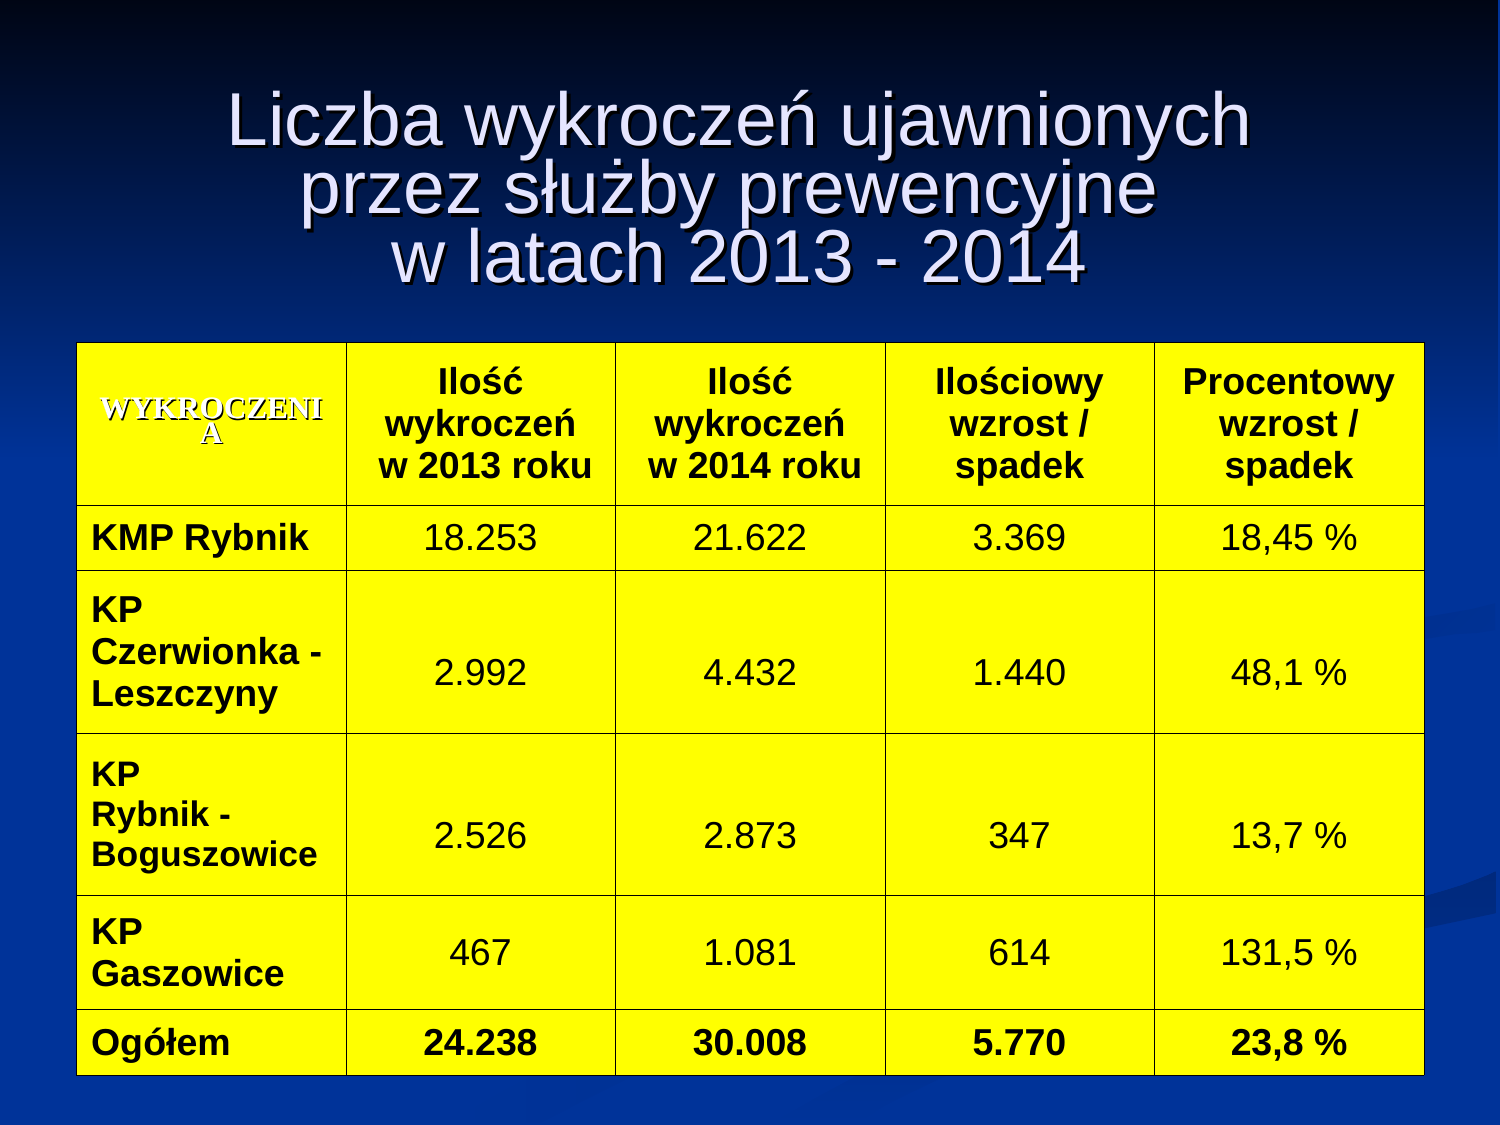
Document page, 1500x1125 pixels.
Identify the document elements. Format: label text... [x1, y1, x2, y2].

table_header Procentowy wzrost / spadek [1155, 343, 1424, 505]
table_header WYKROCZENIA [77, 343, 346, 505]
table_cell 3.369 [886, 506, 1154, 570]
table_cell 4.432 [616, 571, 885, 733]
table_header Ilość wykroczeń w 2014 roku [616, 343, 885, 505]
table_cell 18.253 [347, 506, 615, 570]
table_cell 131,5 % [1155, 896, 1424, 1009]
table_cell Ogółem [77, 1010, 346, 1075]
table_cell 614 [886, 896, 1154, 1009]
table_cell 2.992 [347, 571, 615, 733]
table_cell KP Gaszowice [77, 896, 346, 1009]
table_cell 2.526 [347, 734, 615, 895]
table_cell 1.440 [886, 571, 1154, 733]
table_header Ilość wykroczeń w 2013 roku [347, 343, 615, 505]
table_cell 1.081 [616, 896, 885, 1009]
table_cell KP Rybnik - Boguszowice [77, 734, 346, 895]
table_cell 30.008 [616, 1010, 885, 1075]
table_cell 13,7 % [1155, 734, 1424, 895]
table_cell 5.770 [886, 1010, 1154, 1075]
table_cell 24.238 [347, 1010, 615, 1075]
table_cell 23,8 % [1155, 1010, 1424, 1075]
table_cell 18,45 % [1155, 506, 1424, 570]
table_cell KP Czerwionka - Leszczyny [77, 571, 346, 733]
table_cell 48,1 % [1155, 571, 1424, 733]
table_cell KMP Rybnik [77, 506, 346, 570]
table_cell 347 [886, 734, 1154, 895]
table_header Ilościowy wzrost / spadek [886, 343, 1154, 505]
title Liczba wykroczeń ujawnionych przez służby prewencyjne w latach 2013 - 2014 [76, 76, 1424, 311]
table_cell 2.873 [616, 734, 885, 895]
table_cell 467 [347, 896, 615, 1009]
table_cell 21.622 [616, 506, 885, 570]
